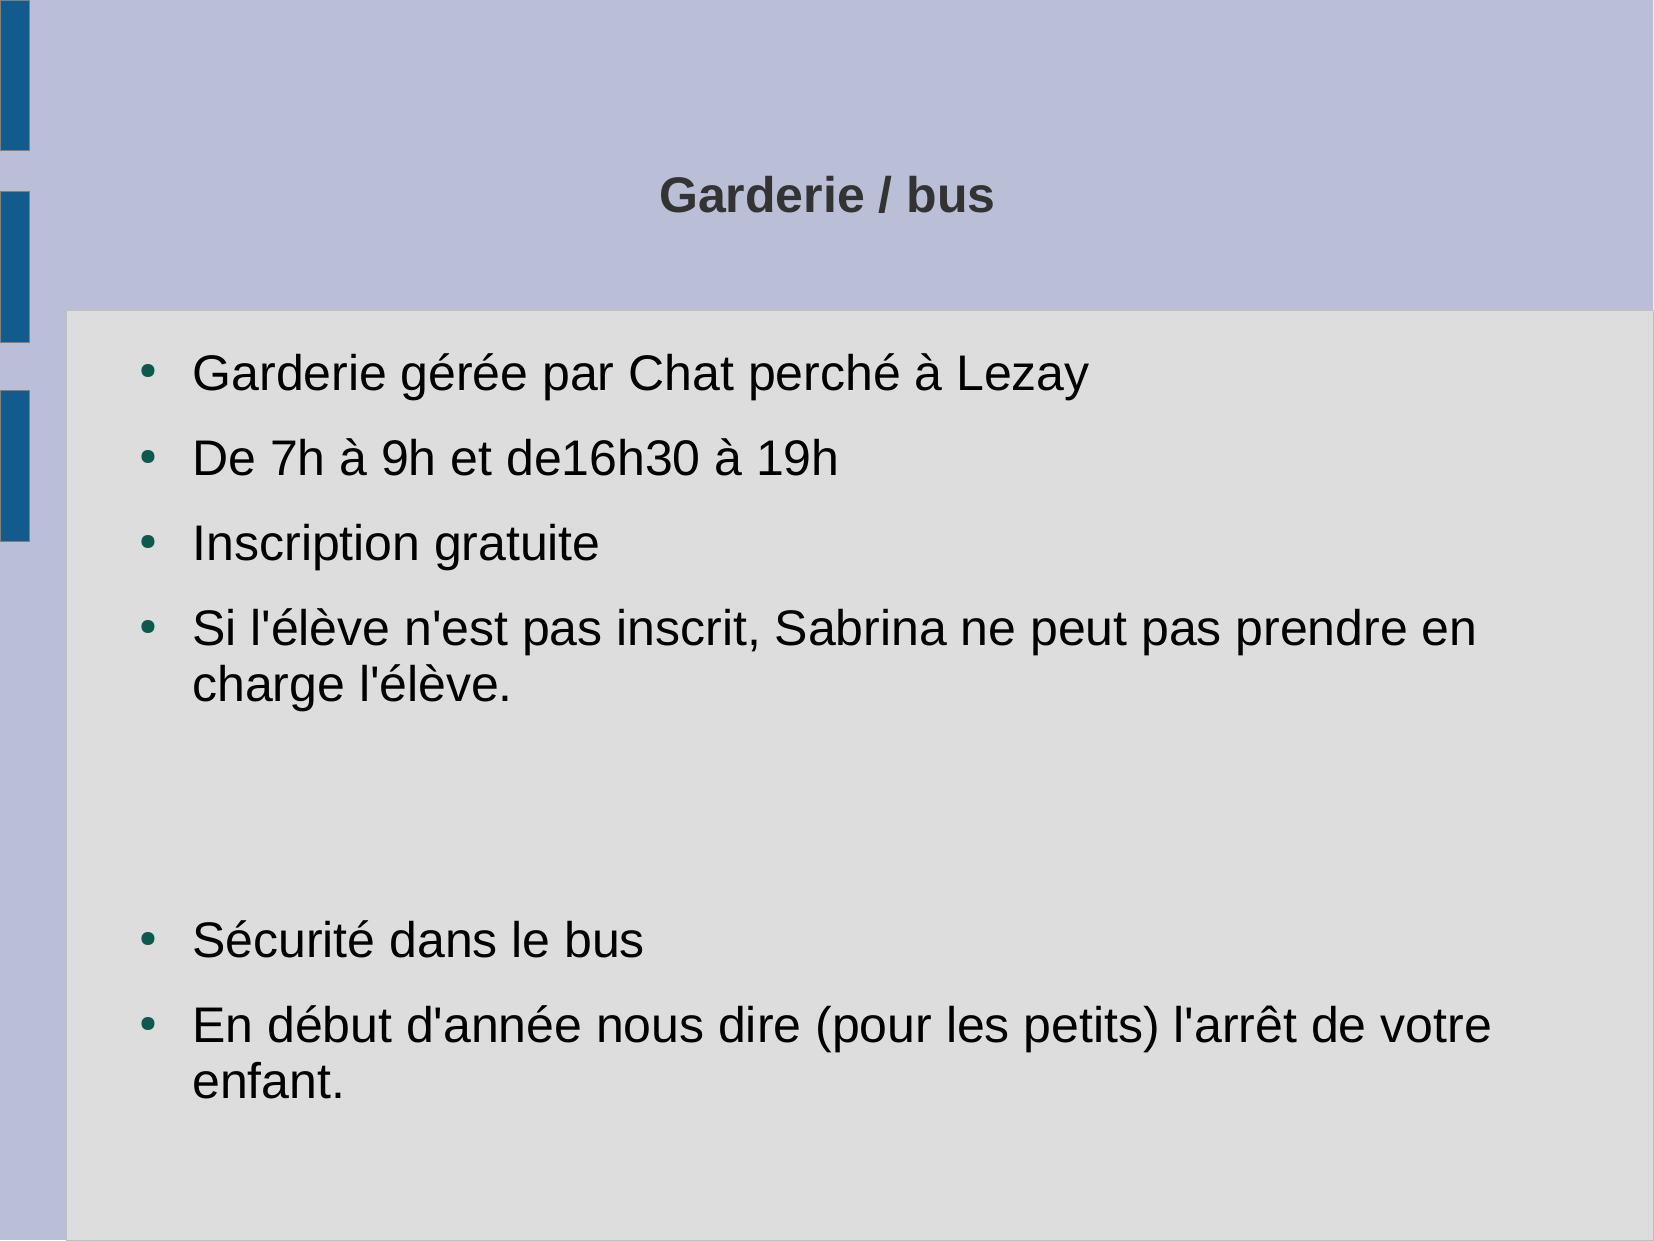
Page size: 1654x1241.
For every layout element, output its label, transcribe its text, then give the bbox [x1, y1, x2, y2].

title Garderie / bus [121, 91, 1534, 299]
list Garderie gérée par Chat perché à Lezay De 7h à 9h et de16h30 à 19h Inscription gratuite Si l'élève n'est pas inscrit, Sabrina ne peut pas prendre en charge l'élève. Sécurité dans le bus En début d'année nous dire (pour les petits) l'arrêt de votre enfant. [121, 344, 1534, 1127]
